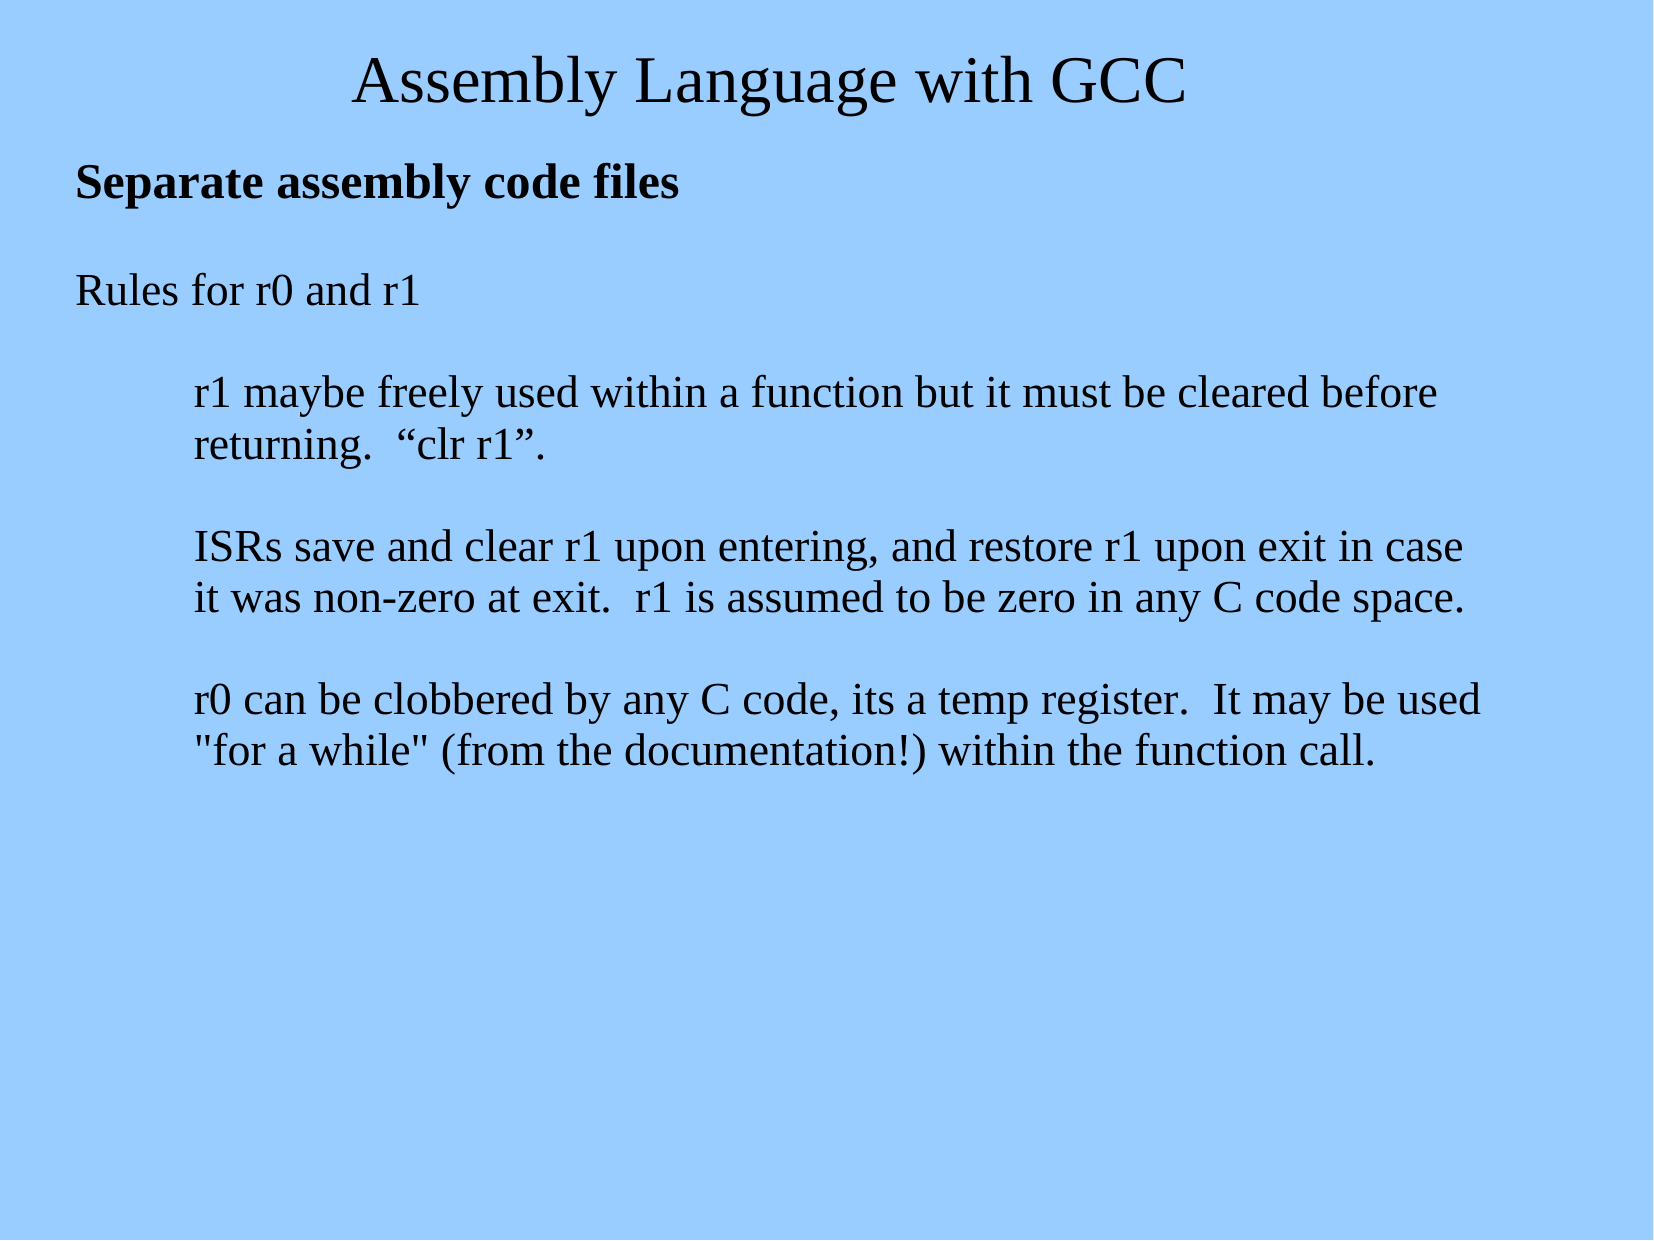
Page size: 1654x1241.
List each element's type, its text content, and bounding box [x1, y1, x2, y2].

text_box Separate assembly code files Rules for r0 and r1 r1 maybe freely used within a function but it must be cleared before returning. “clr r1”. ISRs save and clear r1 upon entering, and restore r1 upon exit in case it was non-zero at exit. r1 is assumed to be zero in any C code space. r0 can be clobbered by any C code, its a temp register. It may be used "for a while" (from the documentation!) within the function call. [75, 150, 1576, 1241]
text_box Assembly Language with GCC [339, 38, 1201, 113]
